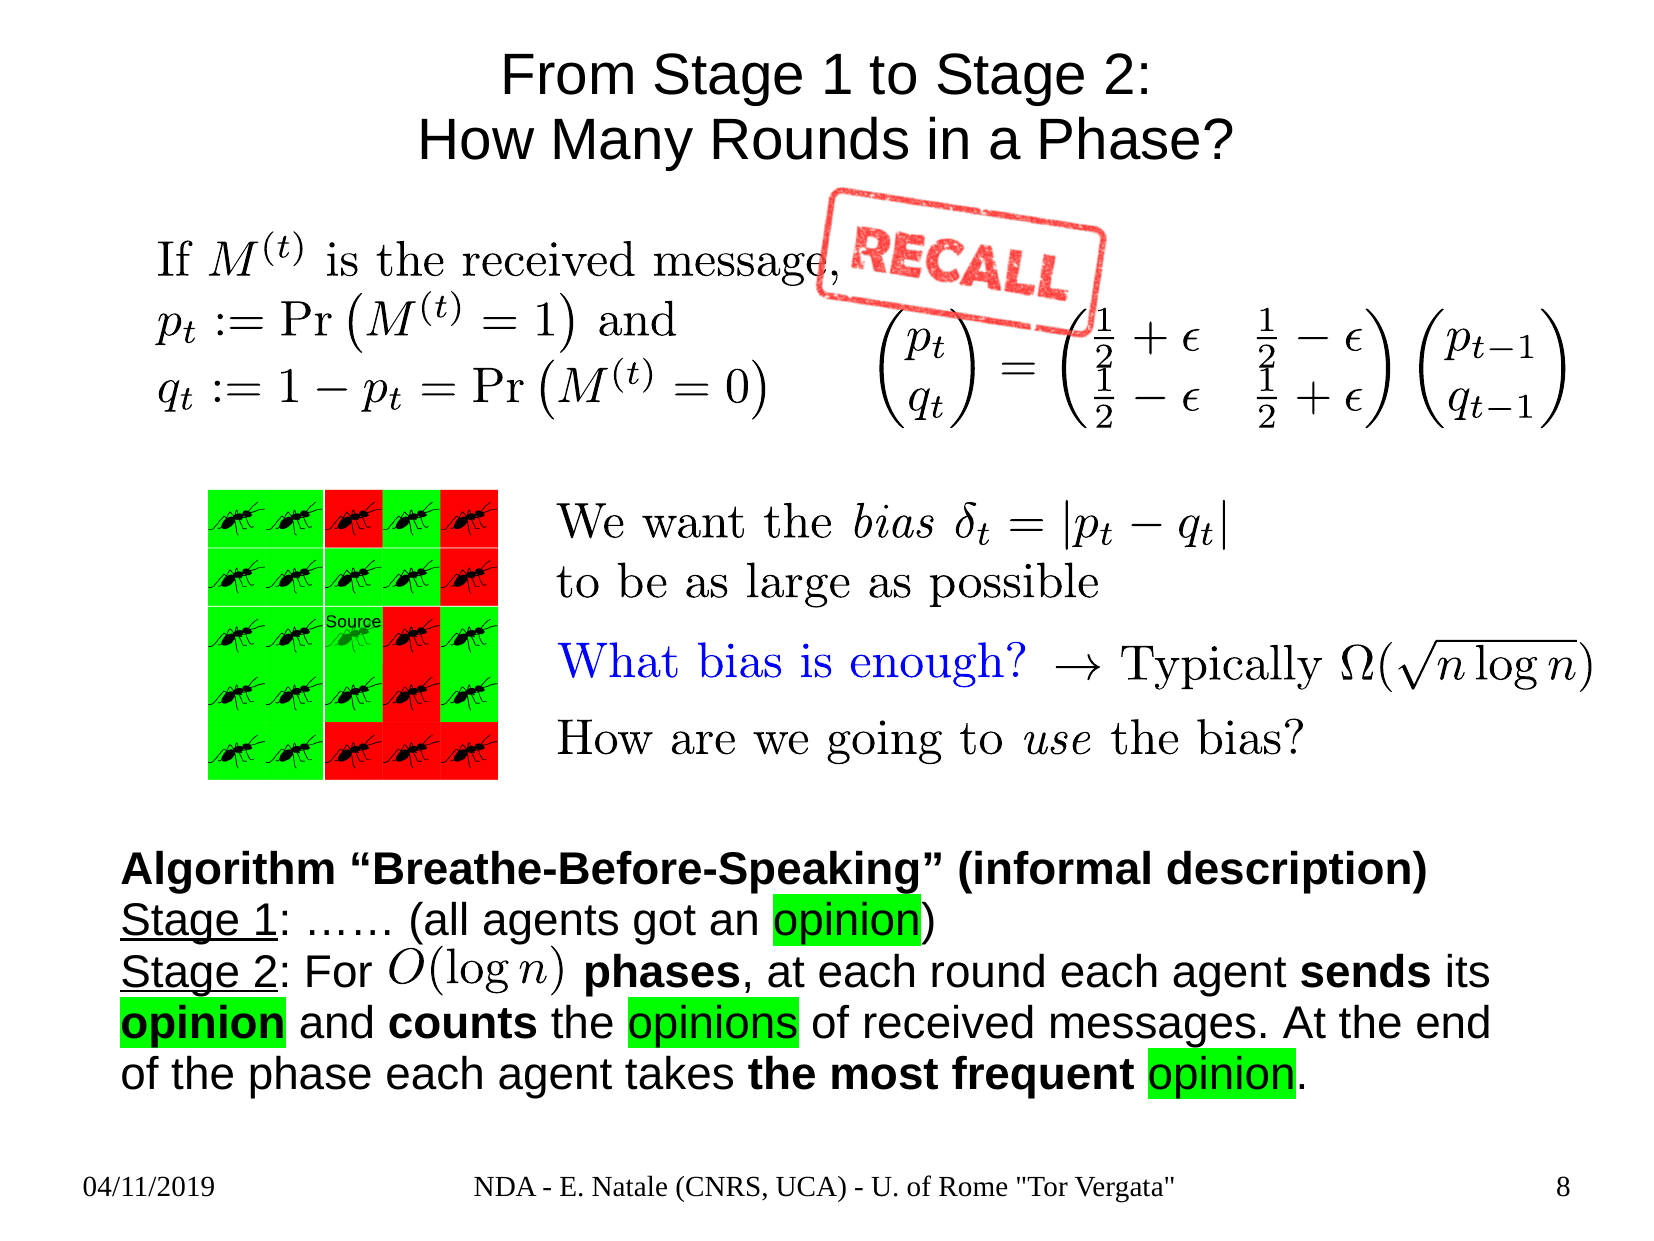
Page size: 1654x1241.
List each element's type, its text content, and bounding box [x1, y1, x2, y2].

text_box [871, 407, 916, 429]
text_box [1184, 307, 1566, 429]
text_box [155, 231, 836, 420]
text_box [557, 641, 1026, 688]
picture [652, 14, 1269, 518]
picture [204, 486, 499, 783]
title From Stage 1 to Stage 2: How Many Rounds in a Phase? [848, 42, 1571, 173]
title From Stage 1 to Stage 2: How Many Rounds in a Phase? [82, 42, 764, 173]
text_box Algorithm “Breathe-Before-Speaking” (informal description) Stage 1: …… (all agents got an opinion) Stage 2: For phases, at each round each agent sends its opinion and counts the opinions of received messages. At the end of the phase each agent takes the most frequent opinion. [105, 835, 1543, 1107]
text_box [389, 945, 563, 996]
text_box [557, 718, 1303, 765]
text_box [556, 499, 1225, 608]
text_box [1055, 639, 1592, 693]
